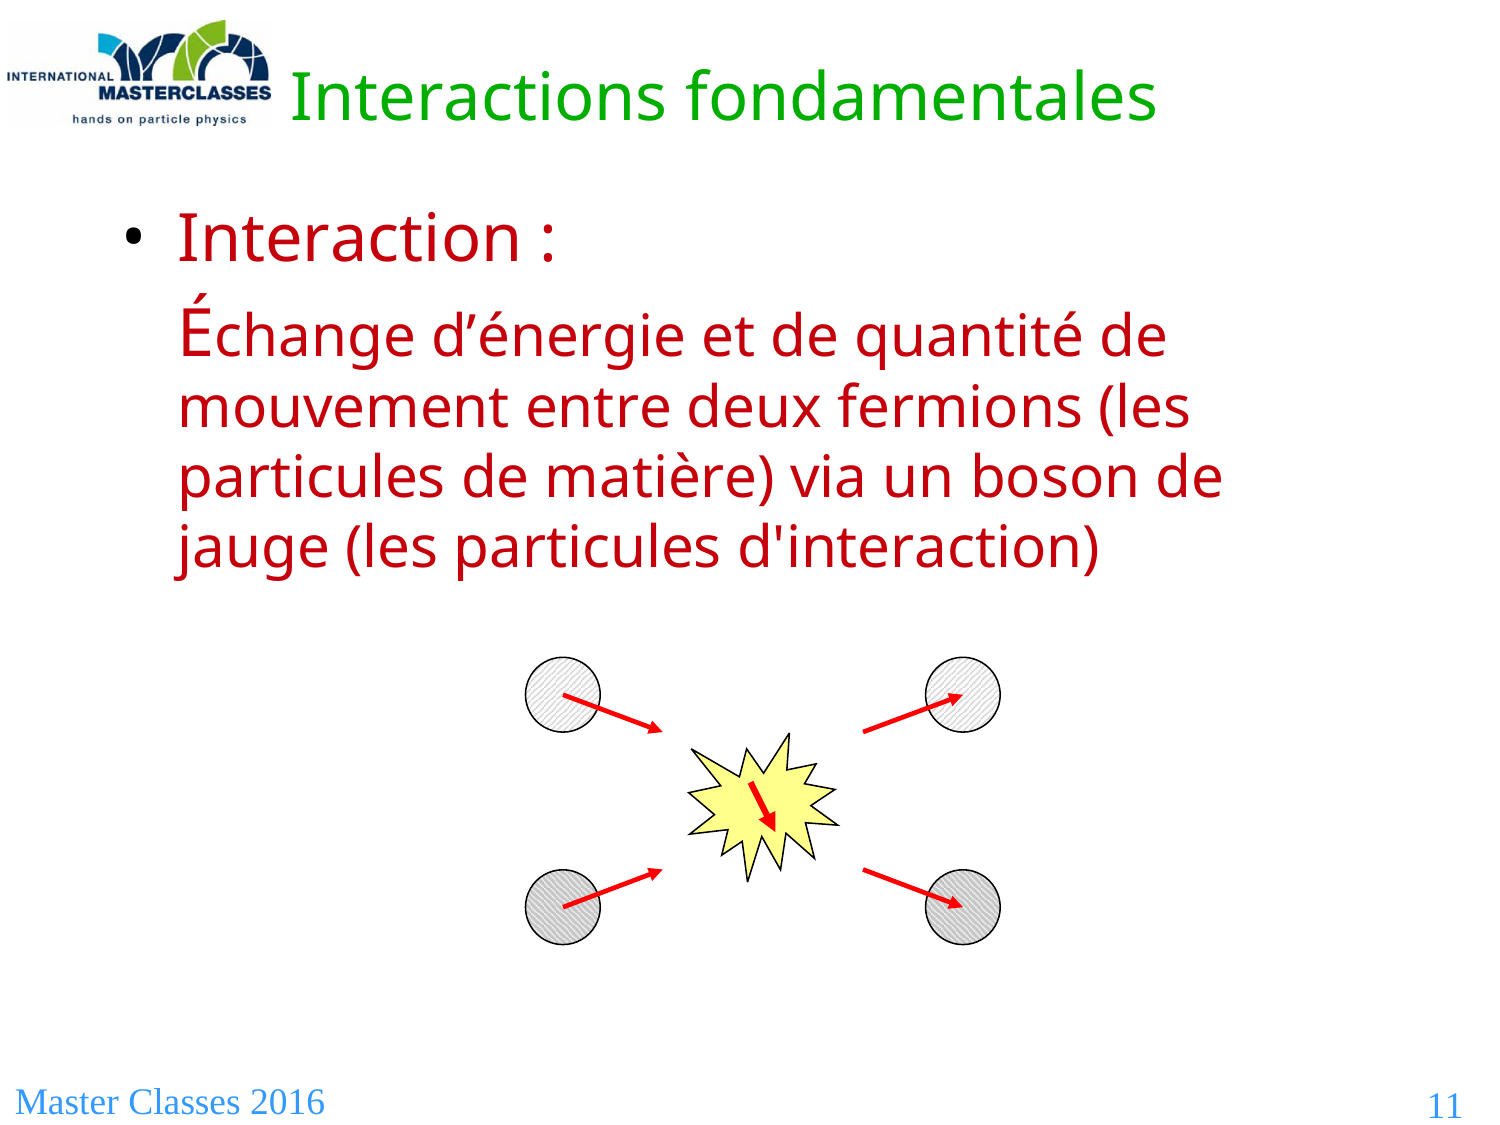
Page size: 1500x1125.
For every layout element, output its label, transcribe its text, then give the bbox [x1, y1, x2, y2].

picture [2, 10, 187, 130]
text_box [925, 869, 1001, 945]
text_box [925, 657, 1001, 733]
list Interaction : Échange d’énergie et de quantité de mouvement entre deux fermions (les particules de matière) via un boson de jauge (les particules d'interaction) [106, 187, 1382, 863]
text_box [525, 869, 601, 945]
title Interactions fondamentales [187, 0, 1263, 187]
text_box [525, 657, 601, 733]
text_box [688, 732, 838, 883]
